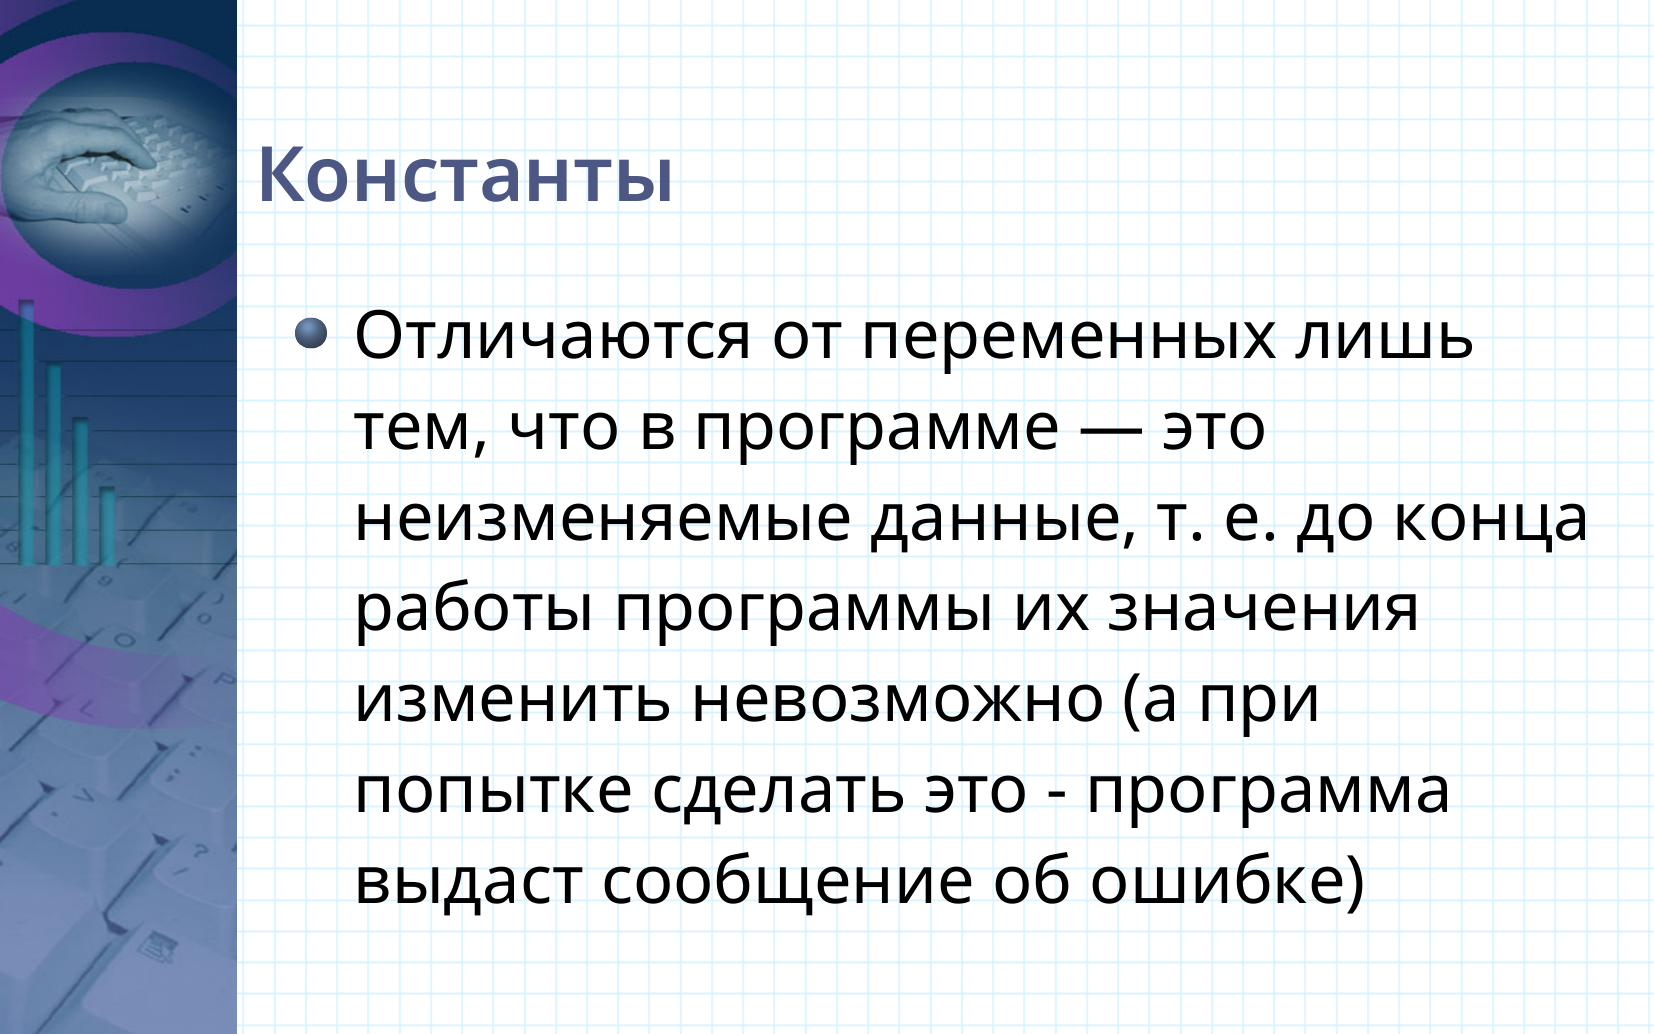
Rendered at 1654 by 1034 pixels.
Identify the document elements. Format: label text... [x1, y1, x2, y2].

picture [0, 0, 1654, 1034]
list Отличаются от переменных лишь тем, что в программе — это неизменяемые данные, т. е. до конца работы программы их значения изменить невозможно (а при попытке сделать это - программа выдаст сообщение об ошибке) [212, 287, 1598, 887]
title Константы [254, 85, 1640, 259]
